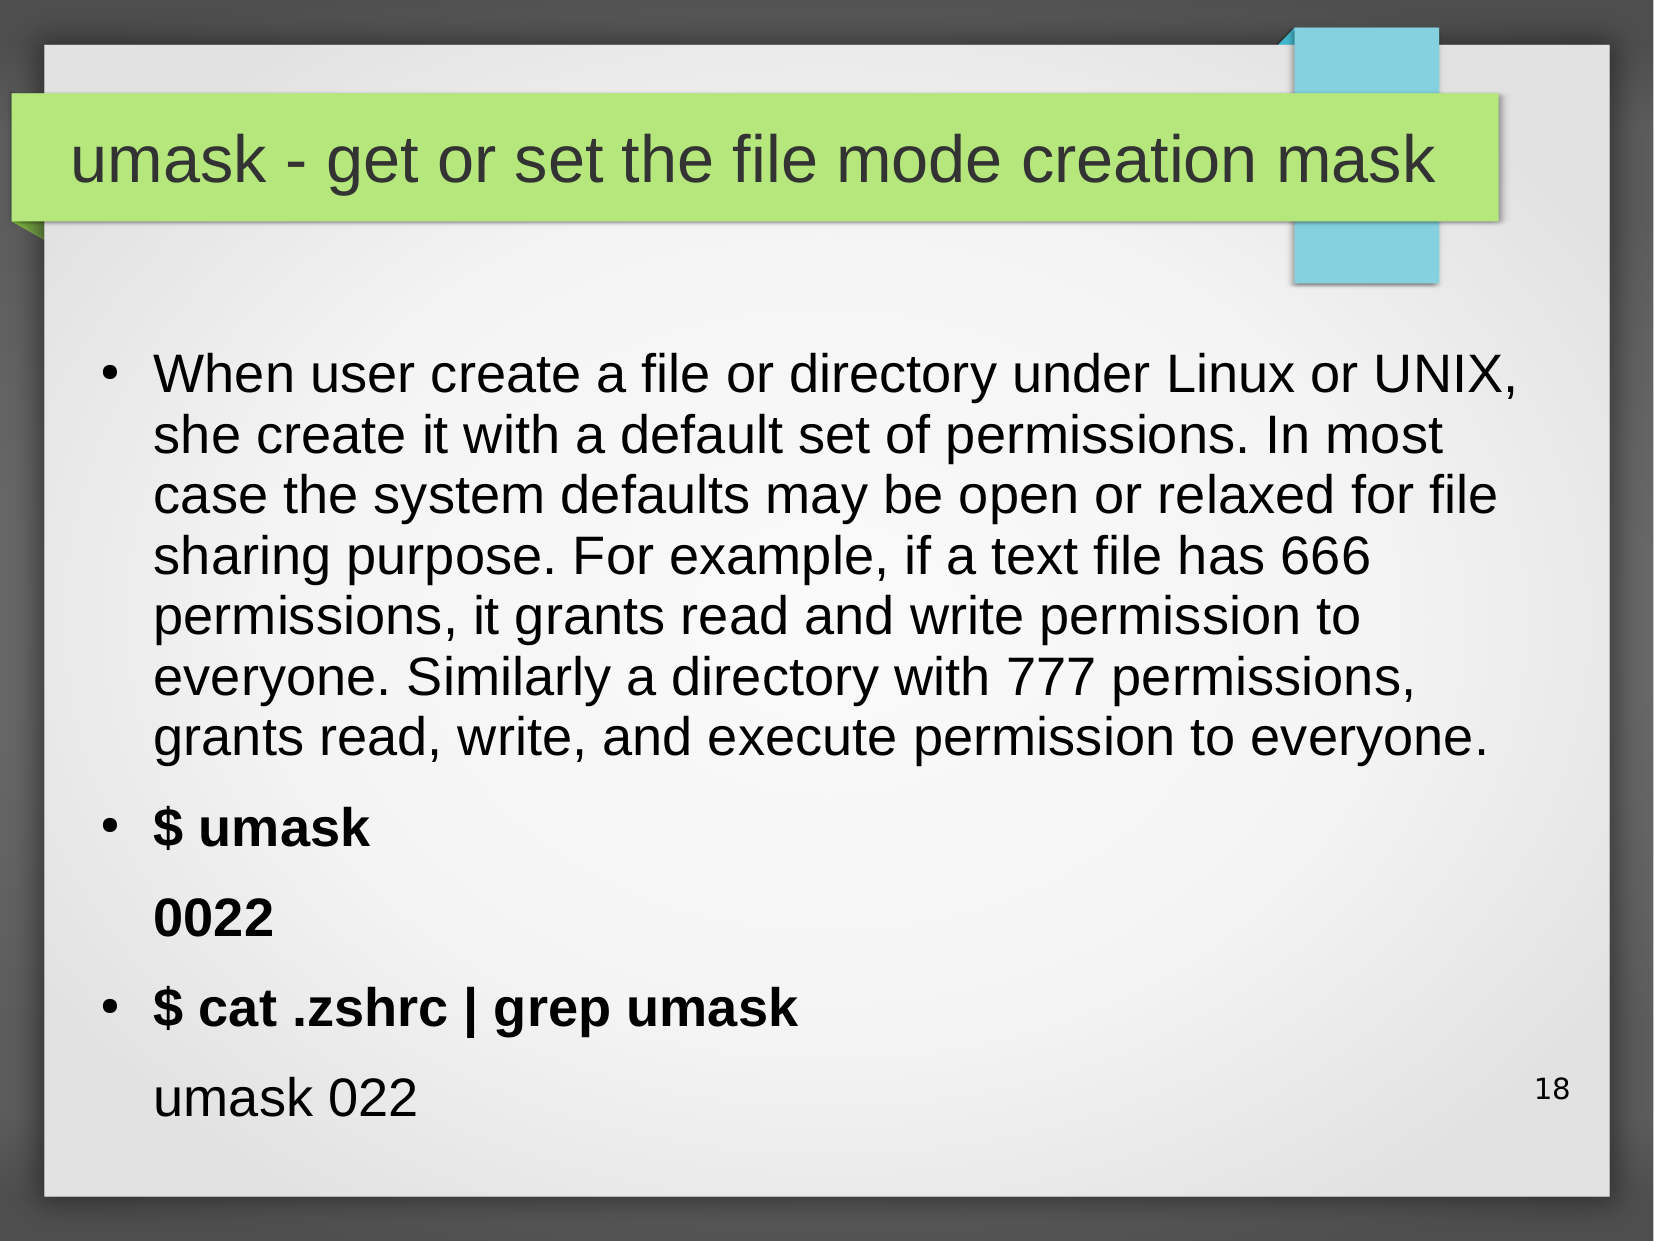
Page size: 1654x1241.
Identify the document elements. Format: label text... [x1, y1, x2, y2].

list When user create a file or directory under Linux or UNIX, she create it with a default set of permissions. In most case the system defaults may be open or relaxed for file sharing purpose. For example, if a text file has 666 permissions, it grants read and write permission to everyone. Similarly a directory with 777 permissions, grants read, write, and execute permission to everyone. $ umask 0022 $ cat .zshrc | grep umask umask 022 [82, 343, 1538, 1187]
title umask - get or set the file mode creation mask [70, 106, 1508, 213]
picture [0, 0, 1654, 1241]
